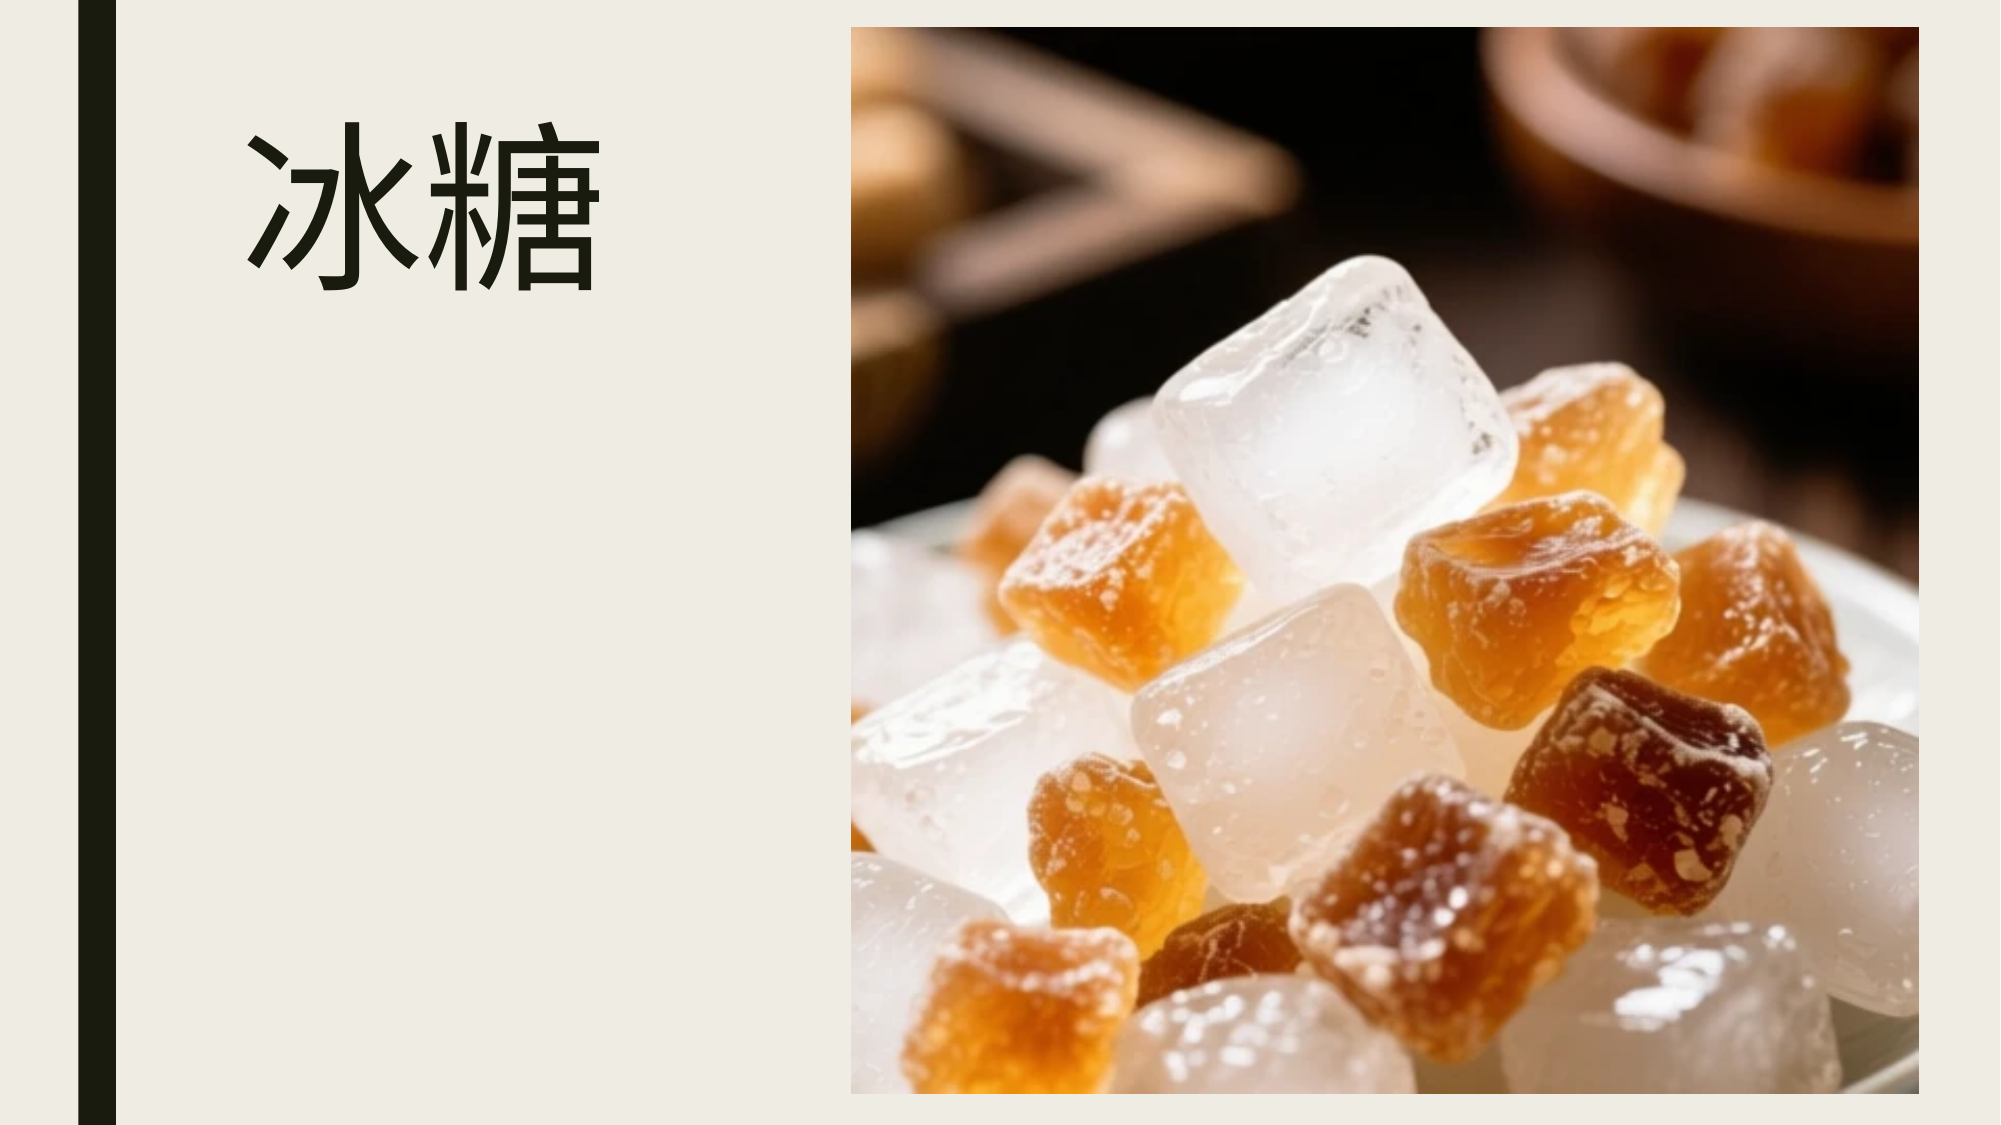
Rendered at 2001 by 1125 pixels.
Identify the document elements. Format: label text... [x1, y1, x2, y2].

picture [851, 27, 1919, 1095]
title 冰糖 [225, 112, 851, 357]
